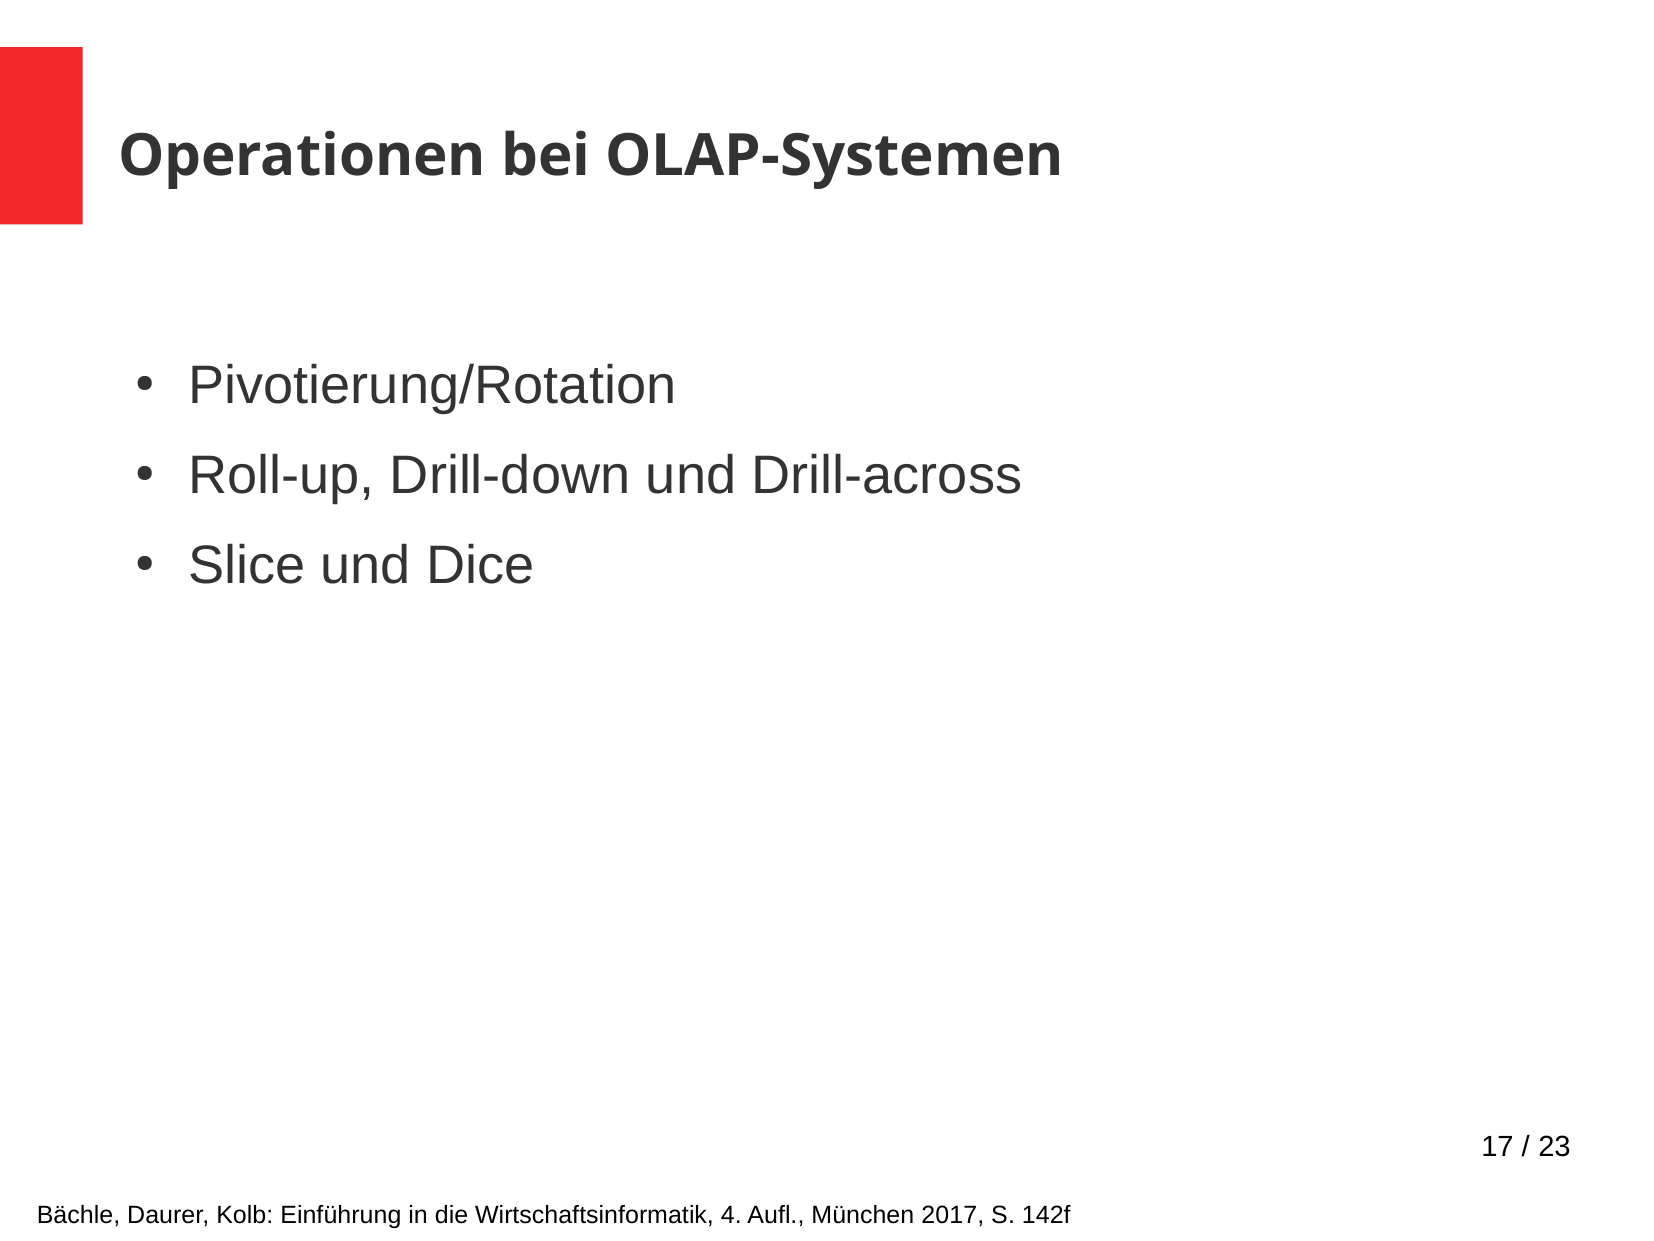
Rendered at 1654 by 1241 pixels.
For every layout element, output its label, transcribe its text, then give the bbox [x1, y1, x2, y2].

list Pivotierung/Rotation Roll-up, Drill-down und Drill-across Slice und Dice [117, 354, 1535, 1074]
text_box Bächle, Daurer, Kolb: Einführung in die Wirtschaftsinformatik, 4. Aufl., München 2017, S. 142f [22, 1193, 1091, 1237]
title Operationen bei OLAP-Systemen [118, 49, 1571, 257]
